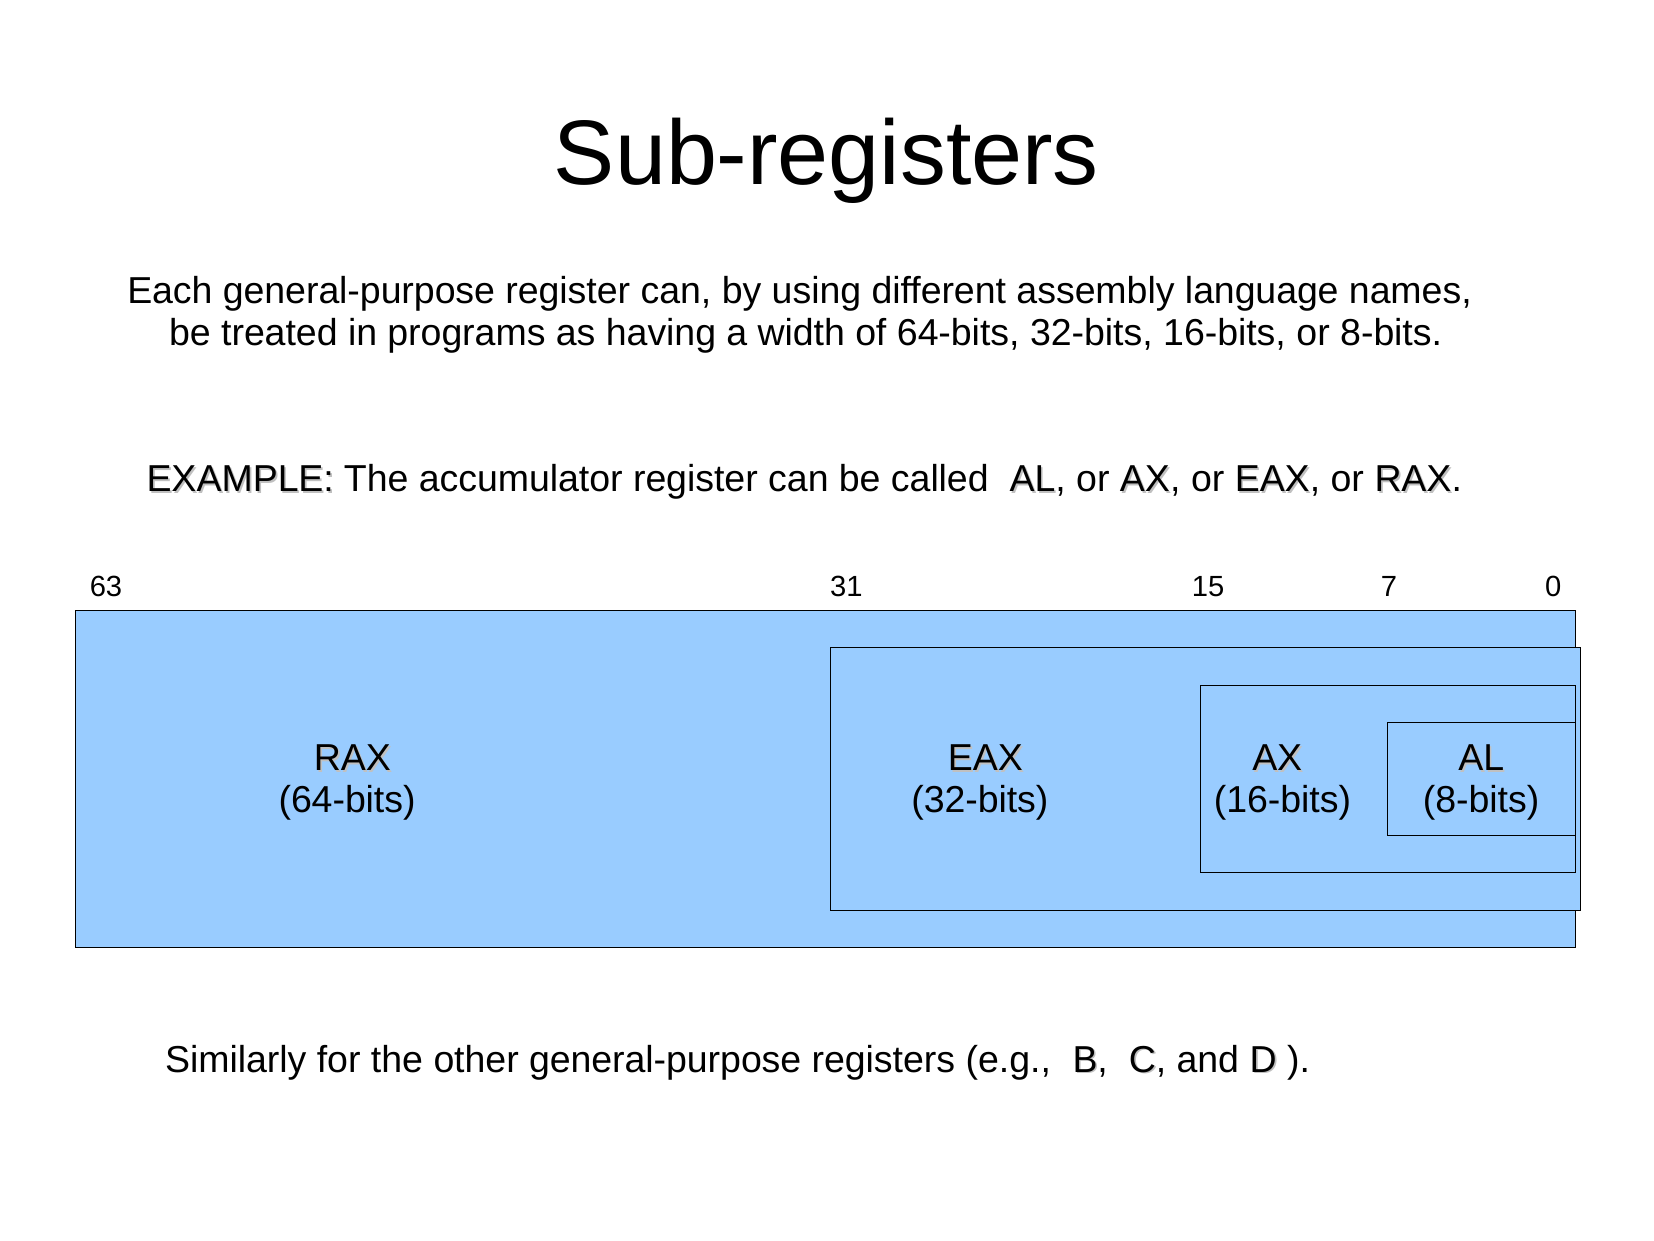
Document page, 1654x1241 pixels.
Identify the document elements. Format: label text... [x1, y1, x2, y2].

text_box 63 31 15 7 0 [75, 562, 1580, 611]
text_box RAX (64-bits) [75, 611, 1576, 948]
text_box AL (8-bits) [1387, 722, 1576, 836]
text_box AX (16-bits) [1200, 685, 1576, 873]
text_box EXAMPLE: The accumulator register can be called AL, or AX, or EAX, or RAX. [131, 450, 1477, 507]
text_box EAX (32-bits) [830, 647, 1581, 911]
title Sub-registers [82, 56, 1571, 250]
text_box Each general-purpose register can, by using different assembly language names, be treated in programs as having a width of 64-bits, 32-bits, 16-bits, or 8-bits. [112, 262, 1500, 362]
text_box Similarly for the other general-purpose registers (e.g., B, C, and D ). [150, 1030, 1326, 1088]
